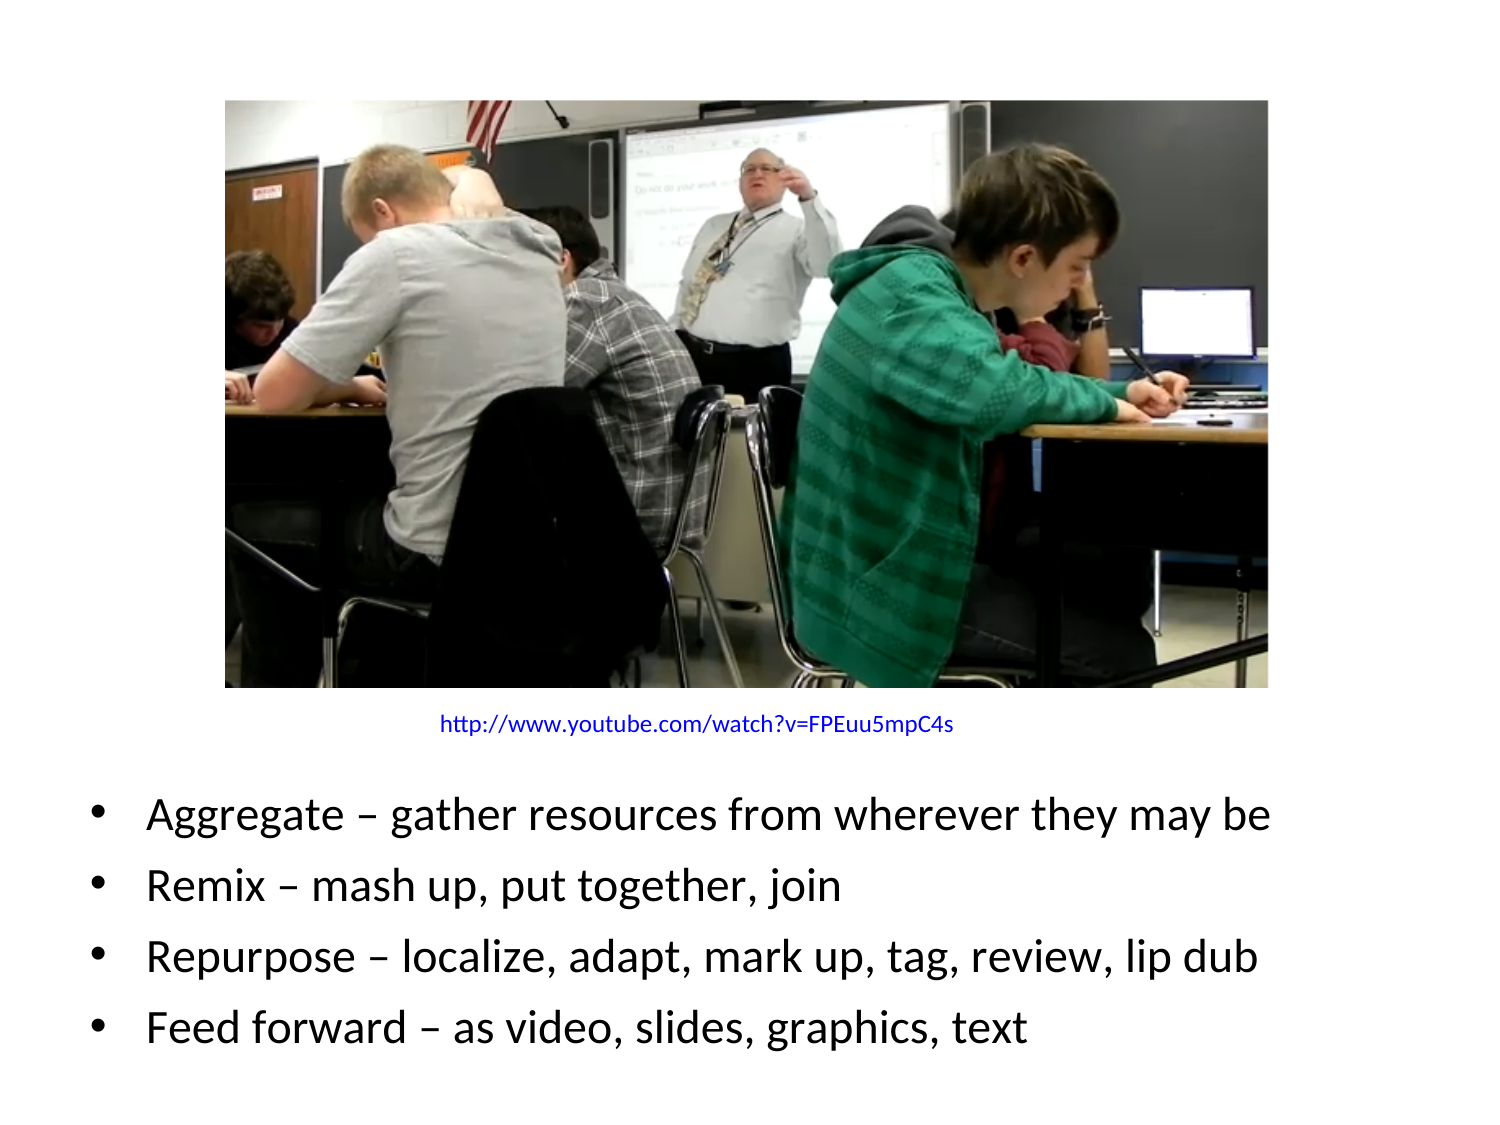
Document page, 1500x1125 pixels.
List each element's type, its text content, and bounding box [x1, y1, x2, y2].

title [75, 45, 1426, 233]
text_box http://www.youtube.com/watch?v=FPEuu5mpC4s [425, 699, 1013, 746]
text_box Aggregate – gather resources from wherever they may be Remix – mash up, put together, join Repurpose – localize, adapt, mark up, tag, review, lip dub Feed forward – as video, slides, graphics, text [75, 774, 1426, 1076]
picture [225, 233, 1270, 688]
